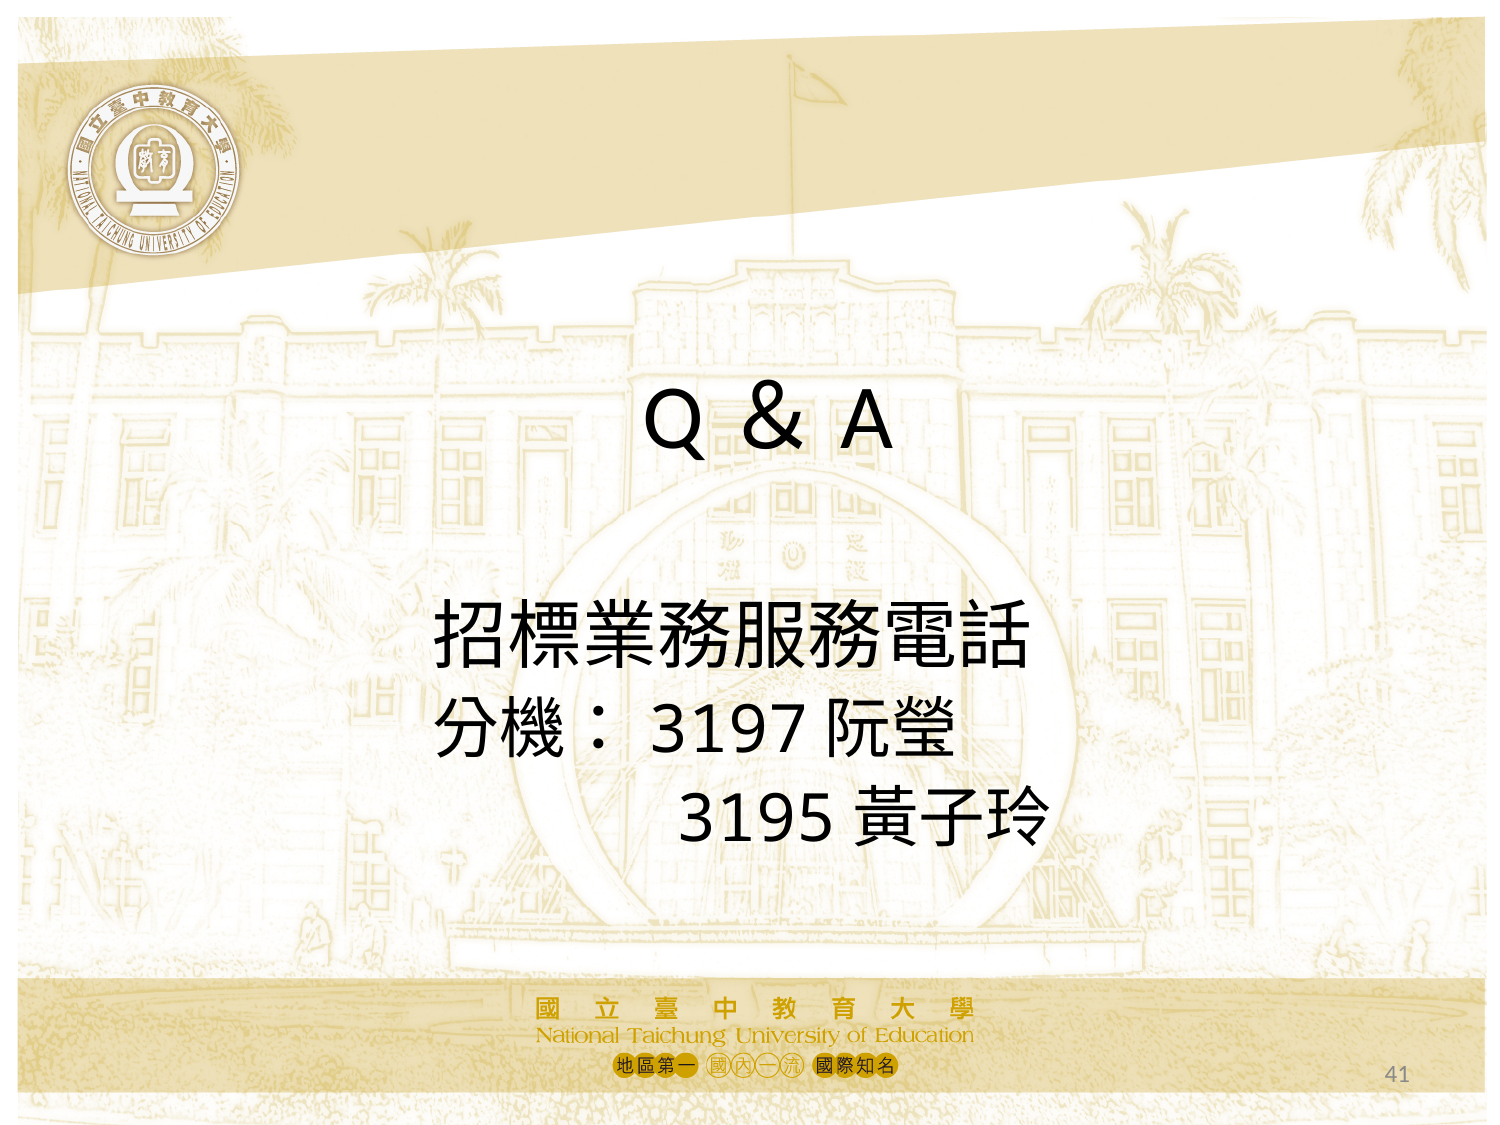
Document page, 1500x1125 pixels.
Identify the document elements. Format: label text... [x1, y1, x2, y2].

list Q＆A 招標業務服務電話 分機：3197阮瑩 3195黃子玲 [301, 361, 1235, 870]
text_box <編號> [1074, 1042, 1426, 1103]
picture [0, 0, 1500, 1125]
